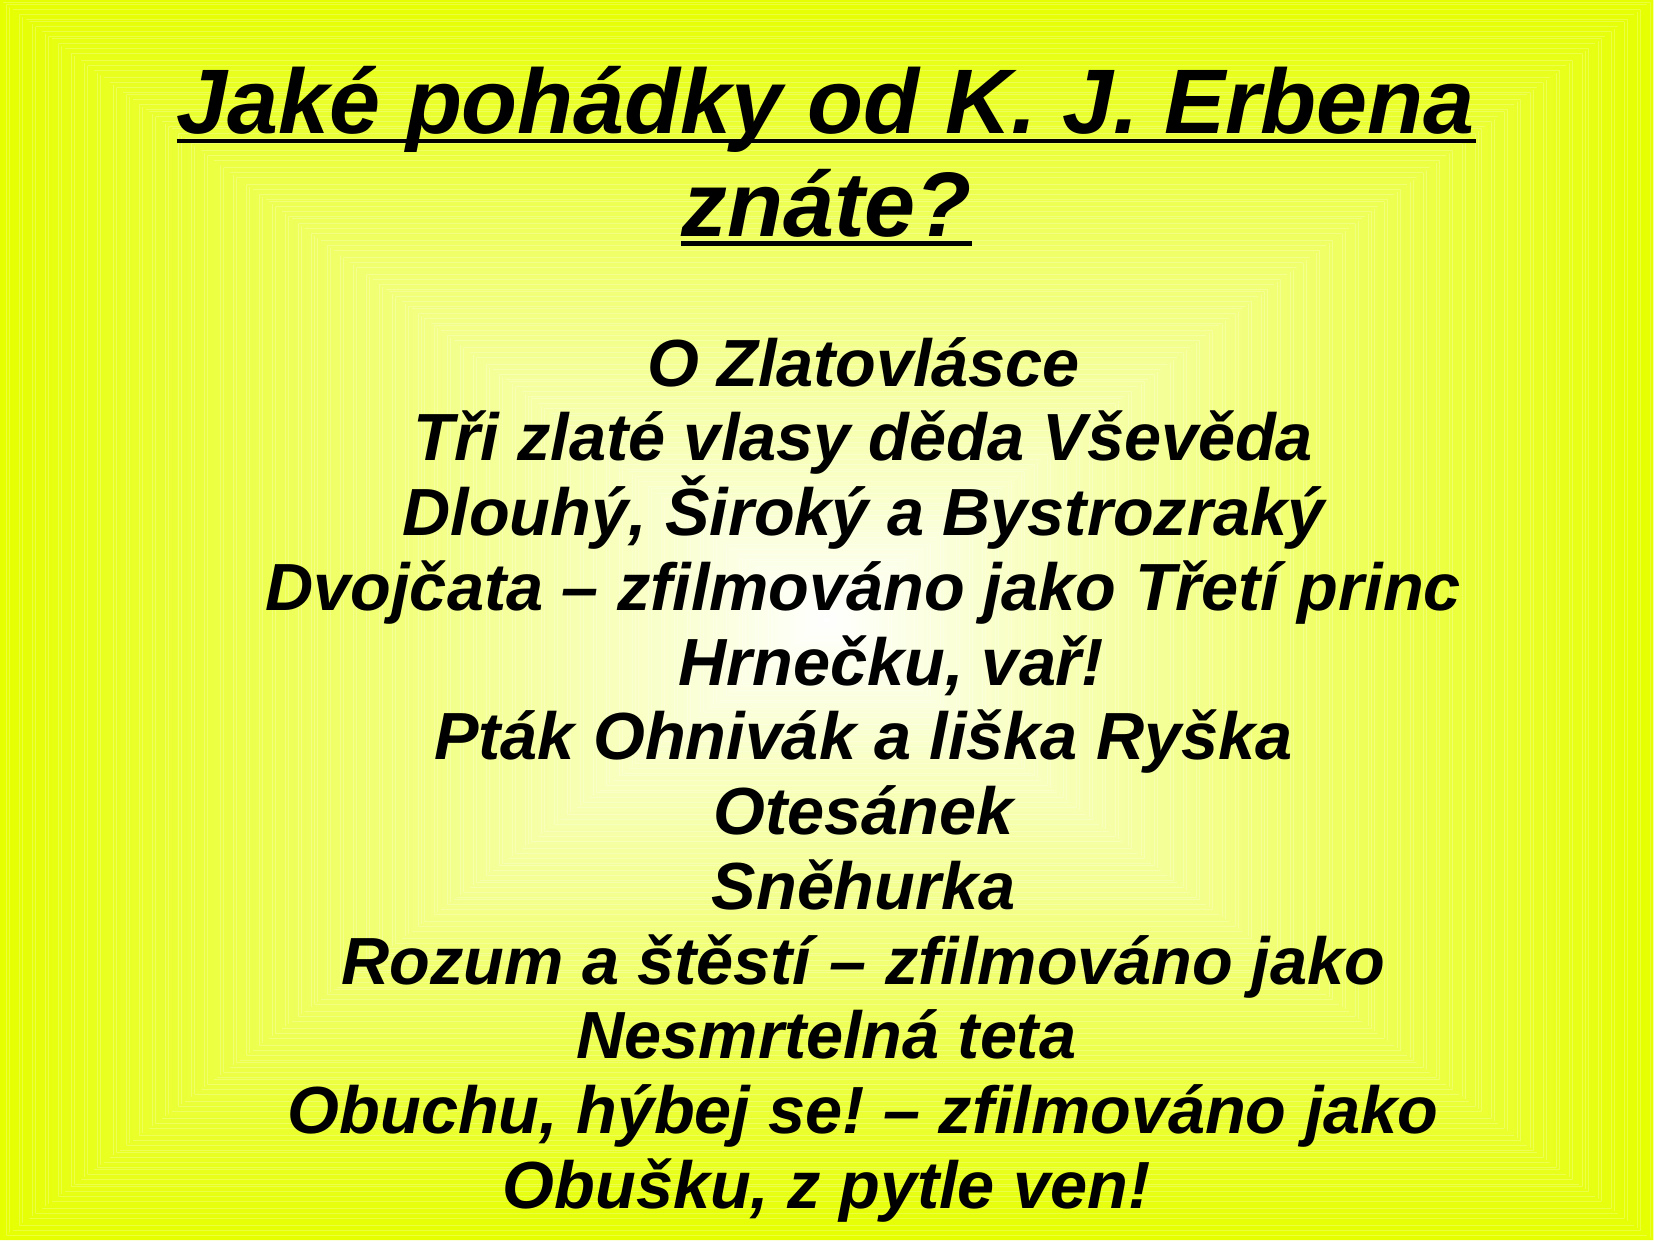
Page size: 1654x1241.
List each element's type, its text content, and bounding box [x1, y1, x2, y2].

title Jaké pohádky od K. J. Erbena znáte? [82, 49, 1571, 176]
subtitle O Zlatovlásce Tři zlaté vlasy děda Vševěda Dlouhý, Široký a Bystrozraký Dvojčata – zfilmováno jako Třetí princ Hrnečku, vař! Pták Ohnivák a liška Ryška Otesánek Sněhurka Rozum a štěstí – zfilmováno jako Nesmrtelná teta Obuchu, hýbej se! – zfilmováno jako Obušku, z pytle ven! [82, 176, 1571, 1223]
